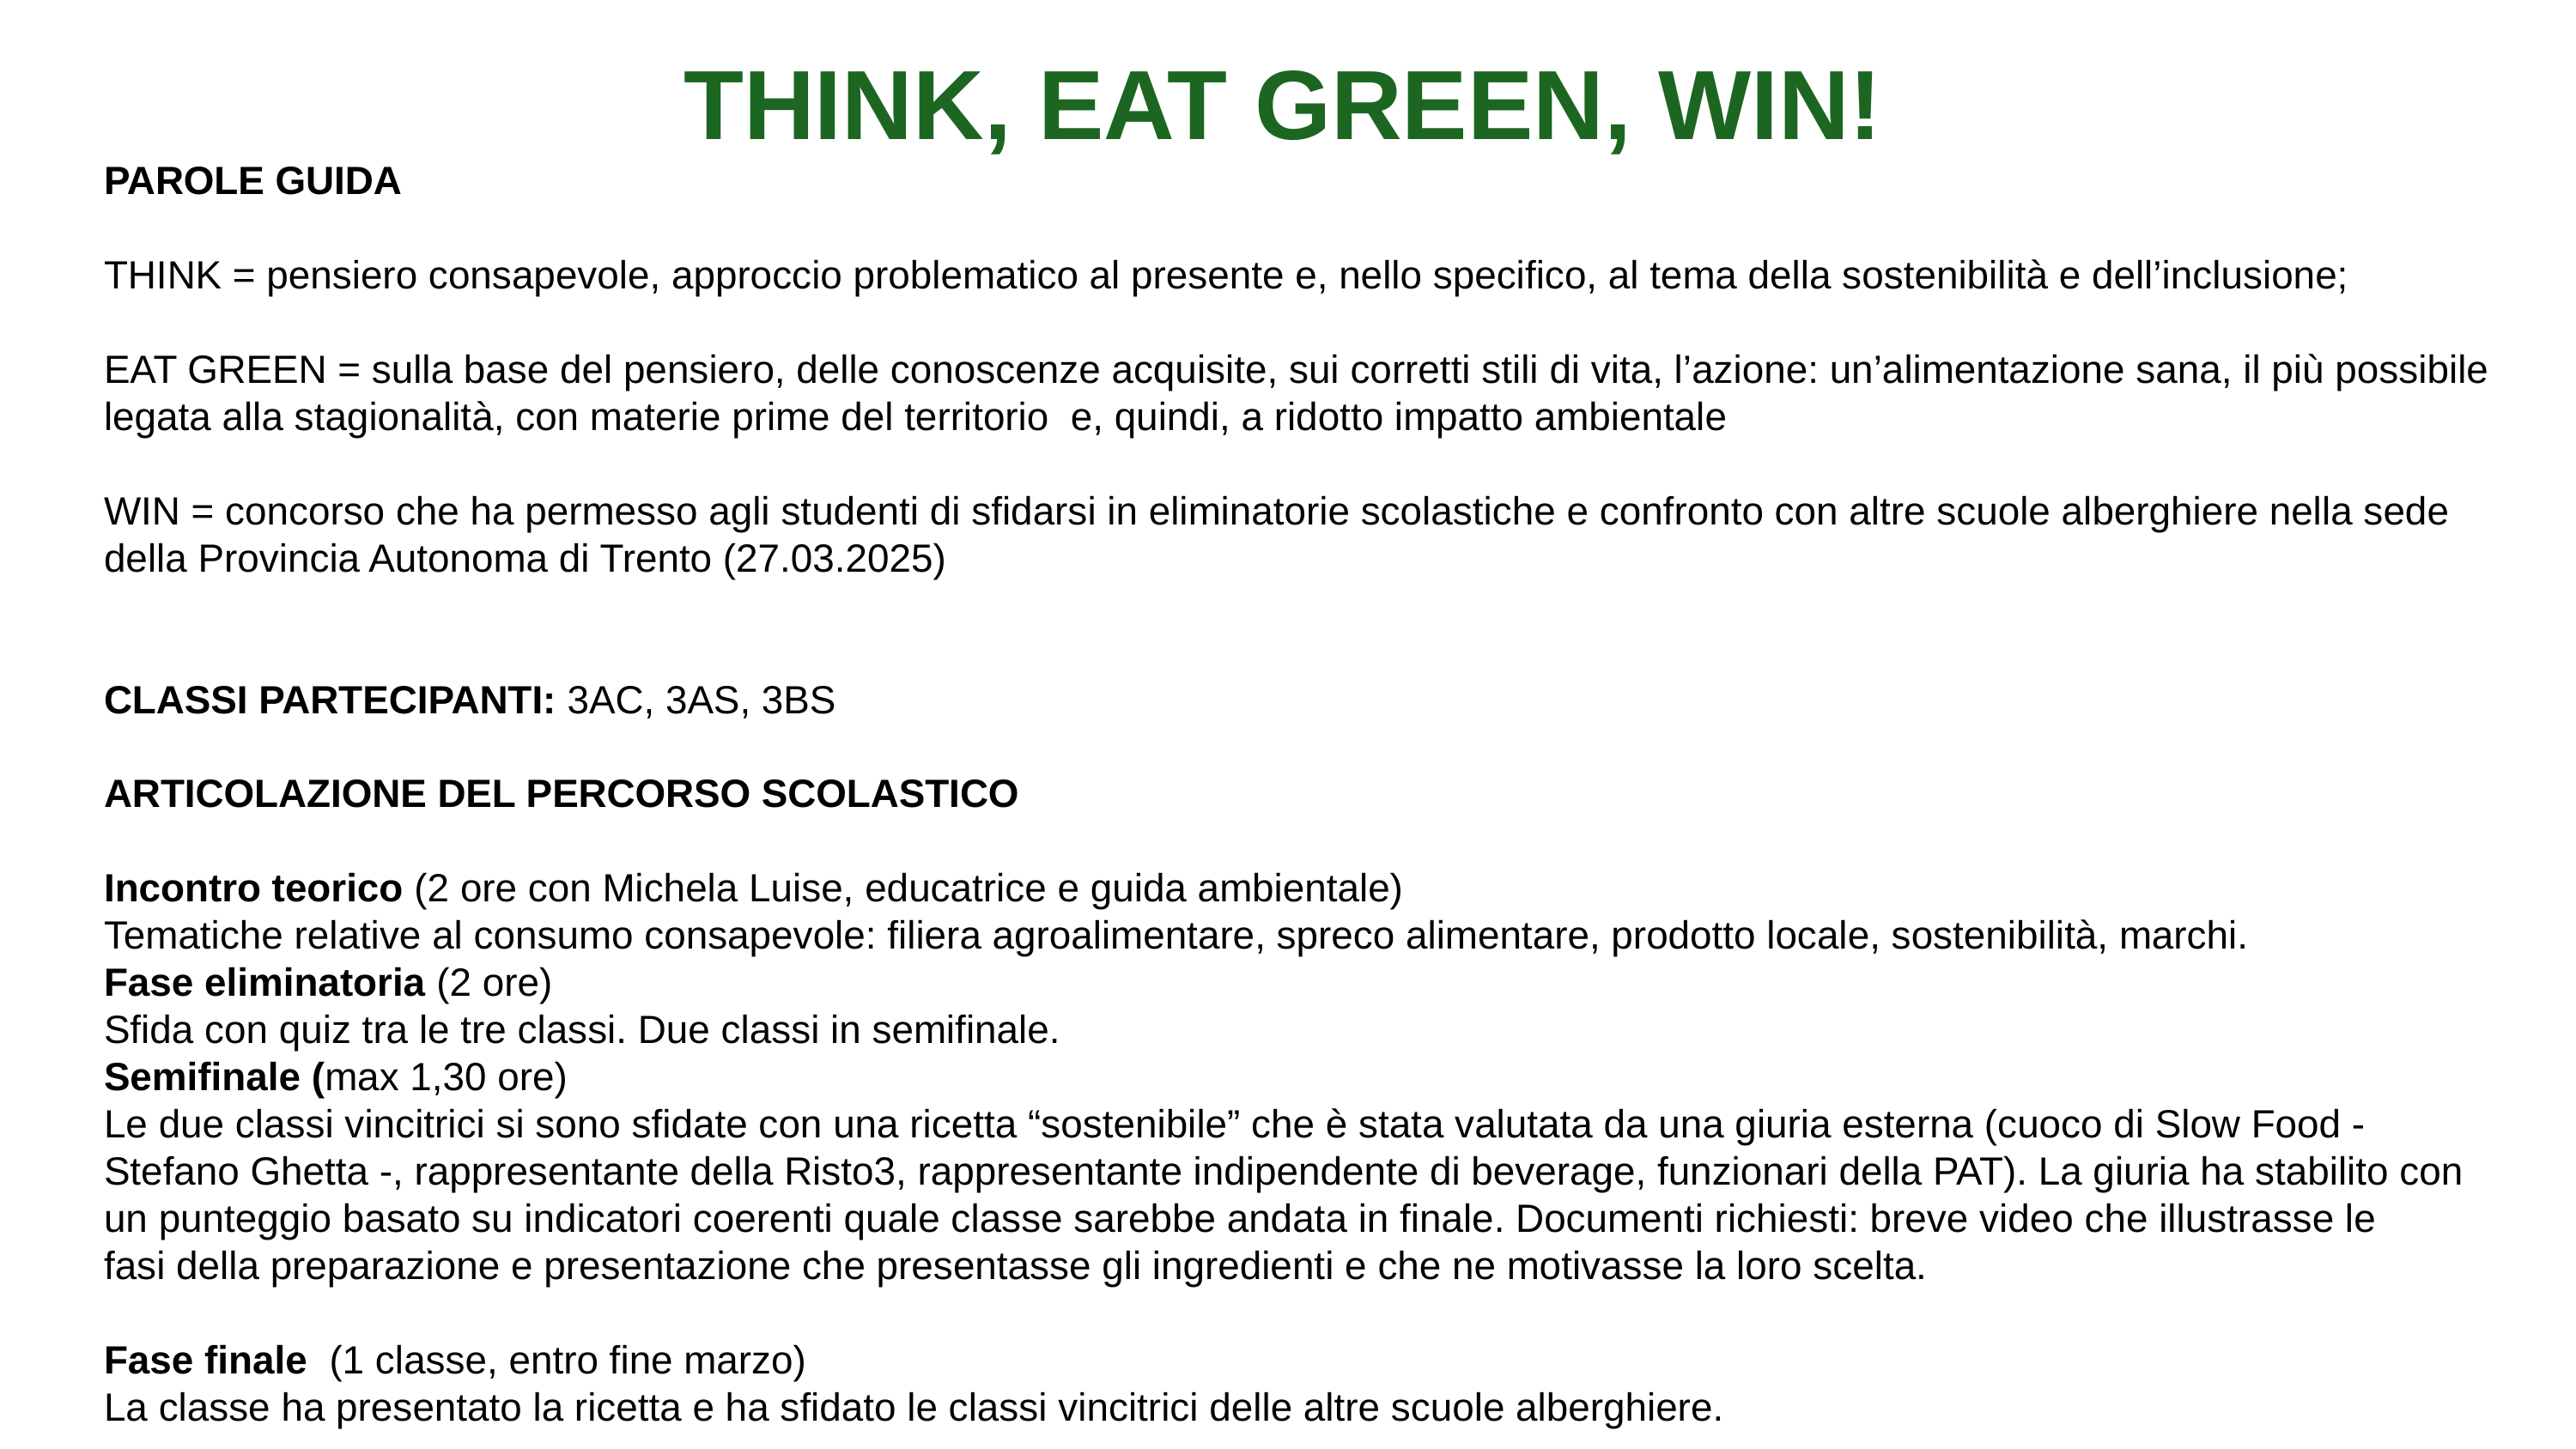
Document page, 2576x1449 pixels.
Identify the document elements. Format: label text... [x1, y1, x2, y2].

text_box THINK, EAT GREEN, WIN! [222, 34, 2344, 148]
text_box PAROLE GUIDA THINK = pensiero consapevole, approccio problematico al presente e, nello specifico, al tema della sostenibilità e dell’inclusione; EAT GREEN = sulla base del pensiero, delle conoscenze acquisite, sui corretti stili di vita, l’azione: un’alimentazione sana, il più possibile legata alla stagionalità, con materie prime del territorio e, quindi, a ridotto impatto ambientale WIN = concorso che ha permesso agli studenti di sfidarsi in eliminatorie scolastiche e confronto con altre scuole alberghiere nella sede della Provincia Autonoma di Trento (27.03.2025) CLASSI PARTECIPANTI: 3AC, 3AS, 3BS ARTICOLAZIONE DEL PERCORSO SCOLASTICO Incontro teorico (2 ore con Michela Luise, educatrice e guida ambientale) Tematiche relative al consumo consapevole: filiera agroalimentare, spreco alimentare, prodotto locale, sostenibilità, marchi. Fase eliminatoria (2 ore) Sfida con quiz tra le tre classi. Due classi in semifinale. Semifinale (max 1,30 ore) Le due classi vincitrici si sono sfidate con una ricetta “sostenibile” che è stata valutata da una giuria esterna (cuoco di Slow Food - Stefano Ghetta -, rappresentante della Risto3, rappresentante indipendente di beverage, funzionari della PAT). La giuria ha stabilito con un punteggio basato su indicatori coerenti quale classe sarebbe andata in finale. Documenti richiesti: breve video che illustrasse le fasi della preparazione e presentazione che presentasse gli ingredienti e che ne motivasse la loro scelta. Fase finale (1 classe, entro fine marzo) La classe ha presentato la ricetta e ha sfidato le classi vincitrici delle altre scuole alberghiere. [91, 148, 2516, 1436]
